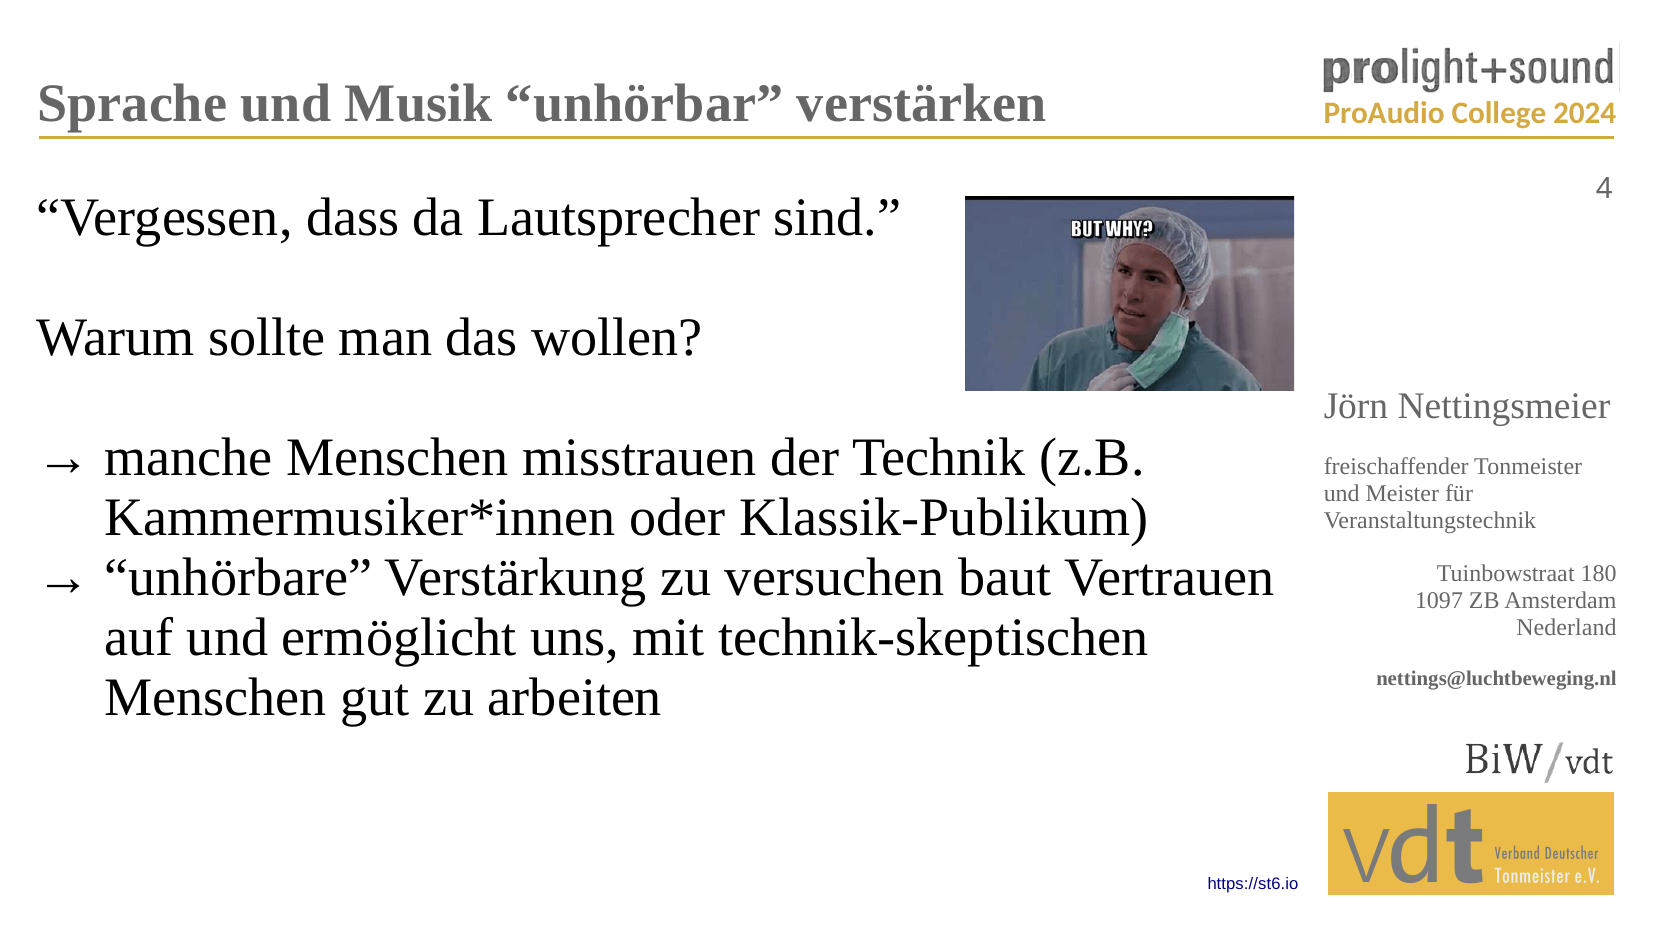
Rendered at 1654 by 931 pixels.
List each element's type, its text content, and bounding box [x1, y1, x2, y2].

text_box https://st6.io [495, 866, 1314, 908]
list “Vergessen, dass da Lautsprecher sind.” Warum sollte man das wollen? → manche Menschen misstrauen der Technik (z.B. Kammermusiker*innen oder Klassik-Publikum) → “unhörbare” Verstärkung zu versuchen baut Vertrauen auf und ermöglicht uns, mit technik-skeptischen Menschen gut zu arbeiten [36, 187, 1312, 913]
title Sprache und Musik “unhörbar” verstärken [37, 43, 1275, 164]
picture [1318, 42, 1620, 93]
picture [965, 196, 1295, 391]
